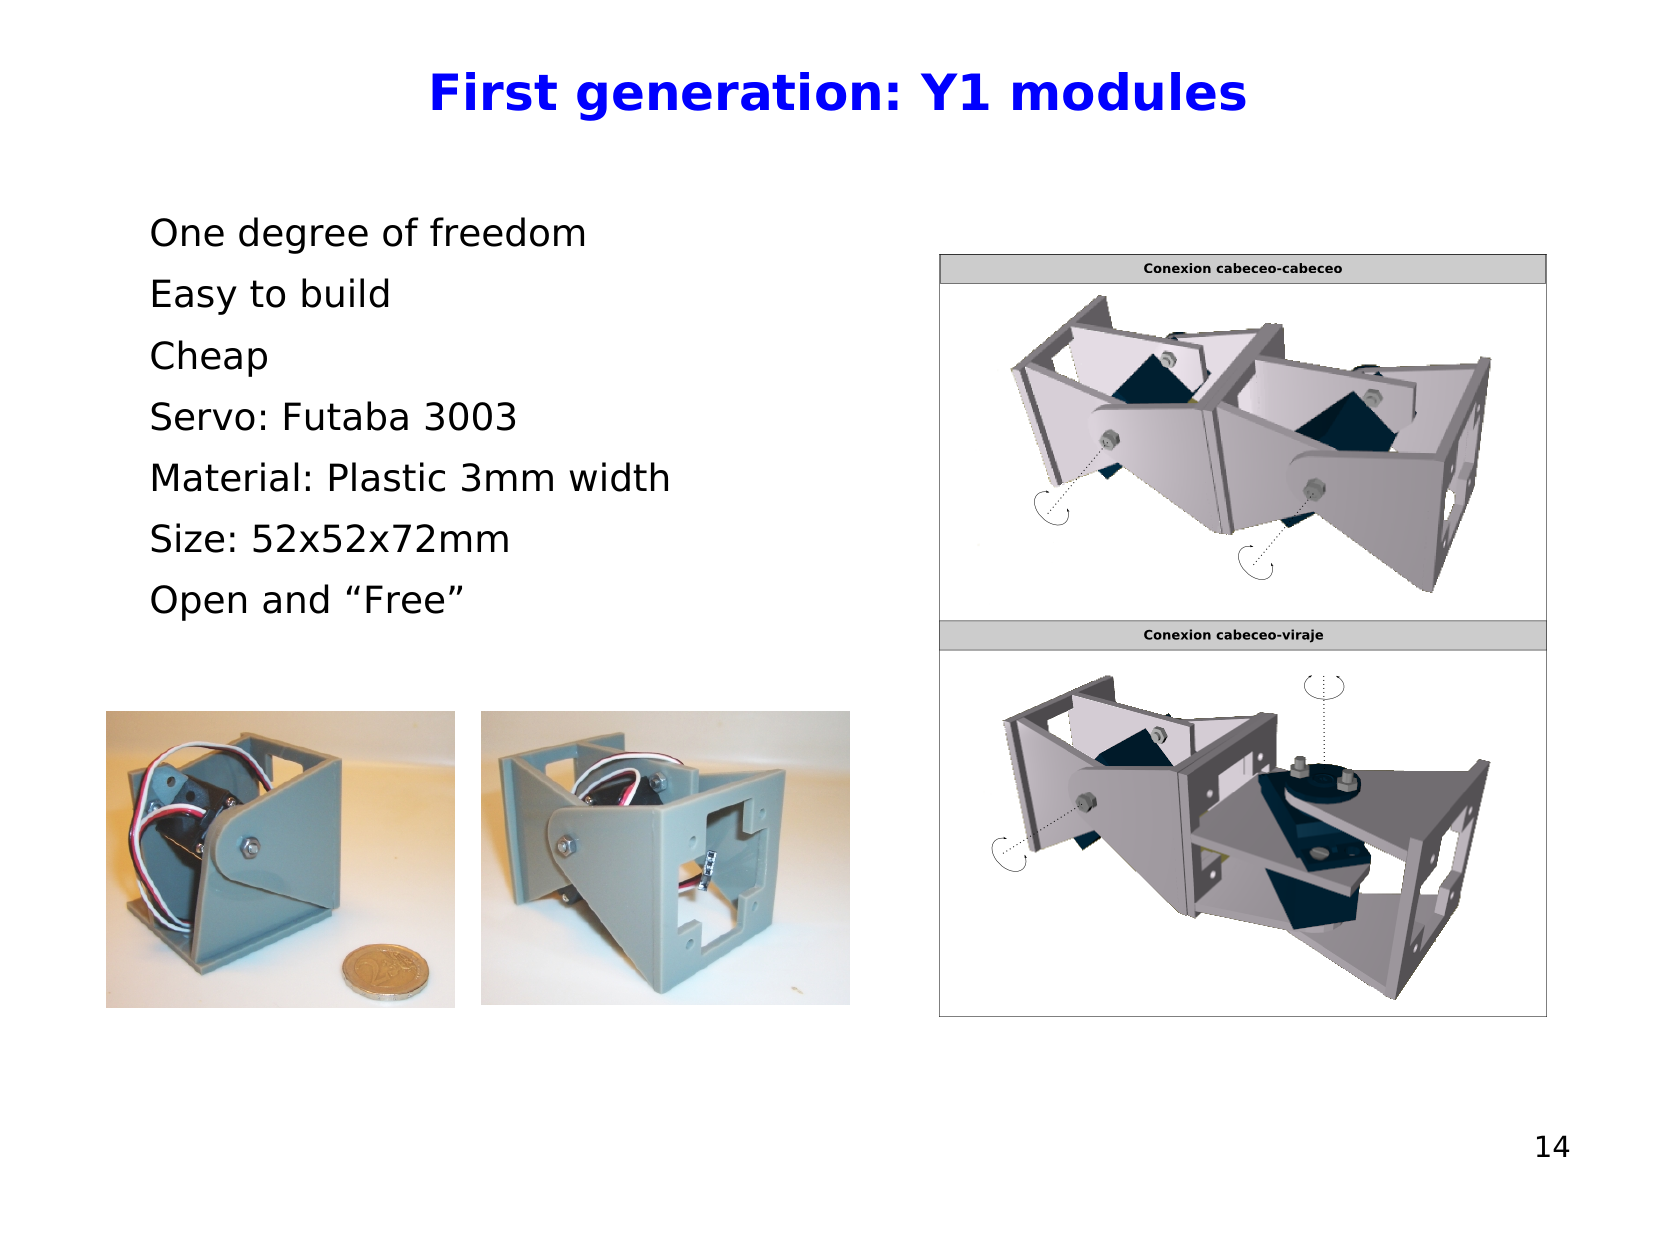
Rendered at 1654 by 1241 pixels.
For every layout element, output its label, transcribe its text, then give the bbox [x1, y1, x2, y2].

text_box One degree of freedom Easy to build Cheap Servo: Futaba 3003 Material: Plastic 3mm width Size: 52x52x72mm Open and “Free” [122, 204, 701, 631]
picture [106, 711, 455, 1008]
picture [481, 711, 850, 1005]
text_box First generation: Y1 modules [413, 56, 1264, 131]
picture [939, 254, 1547, 1017]
